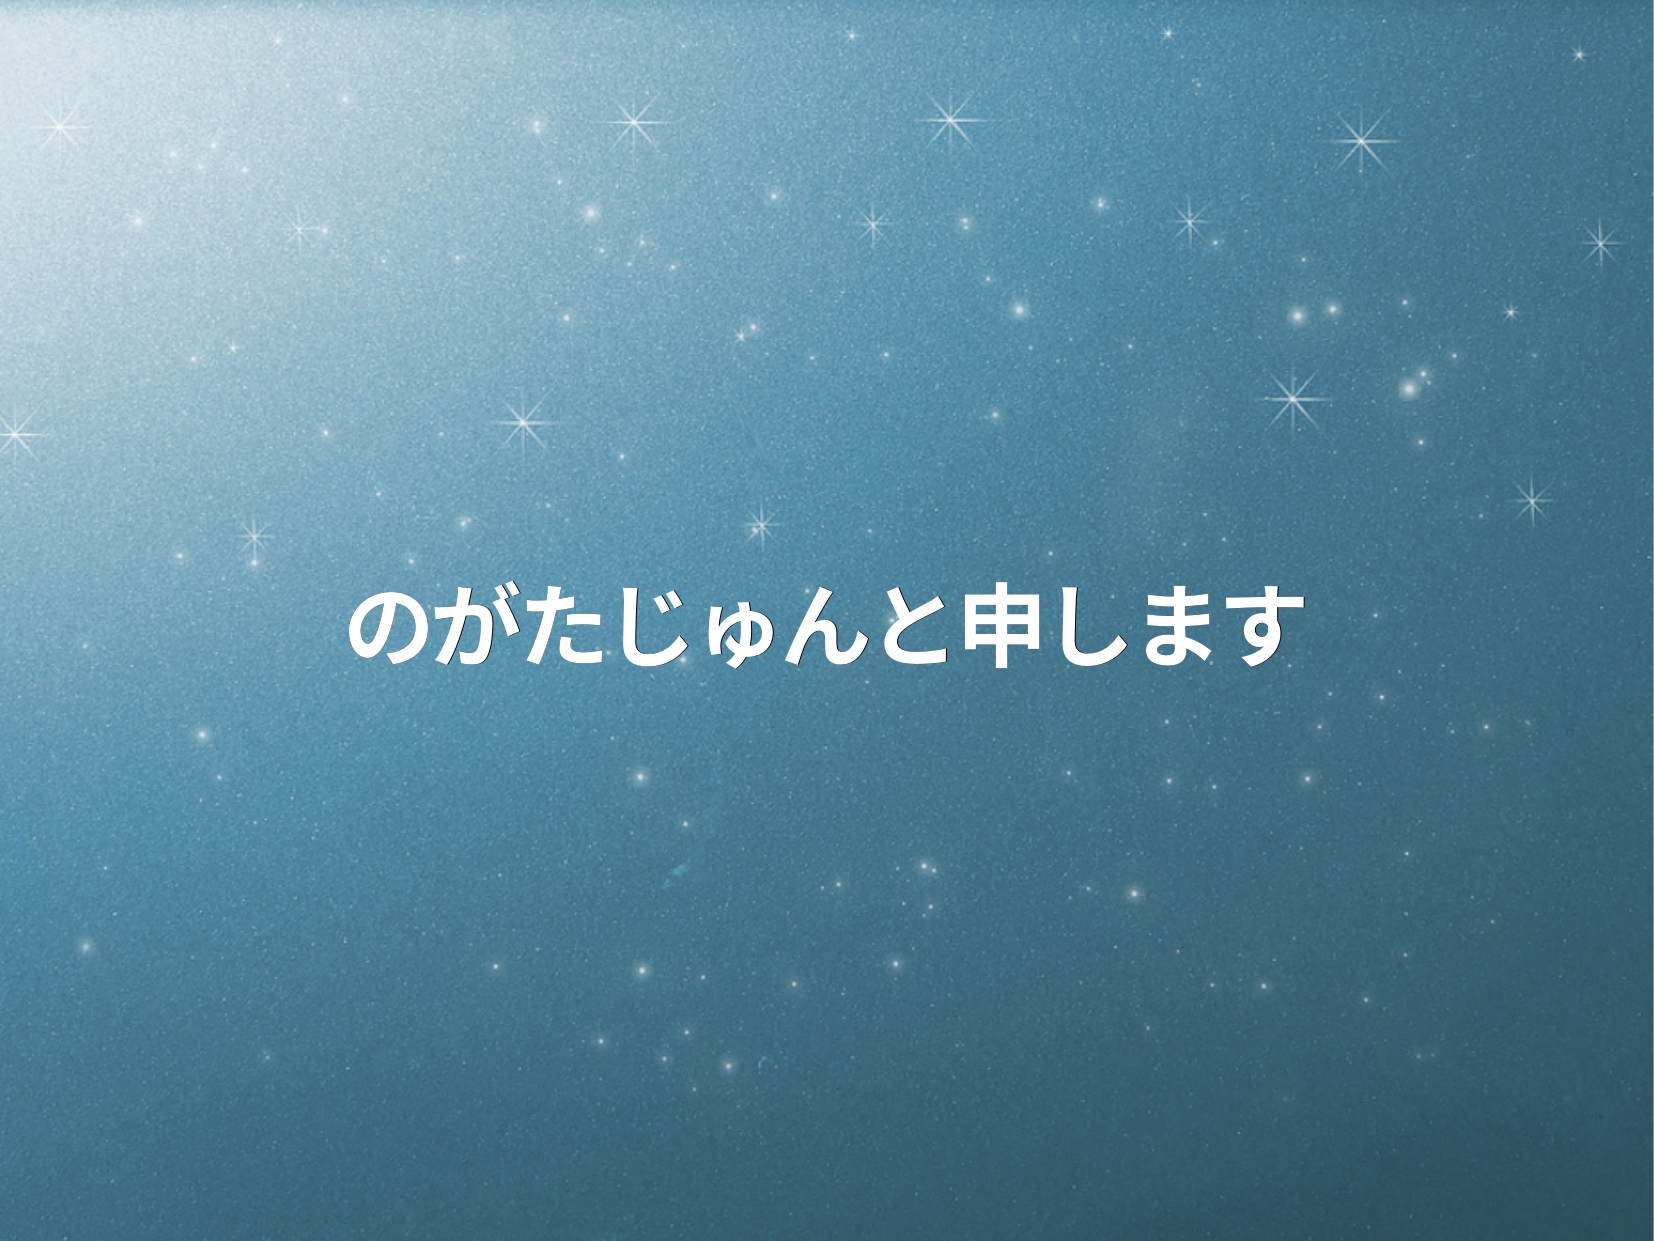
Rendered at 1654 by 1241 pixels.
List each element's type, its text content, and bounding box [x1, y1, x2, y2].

title のがたじゅんと申します [82, 516, 1571, 724]
picture [0, 0, 1654, 1241]
